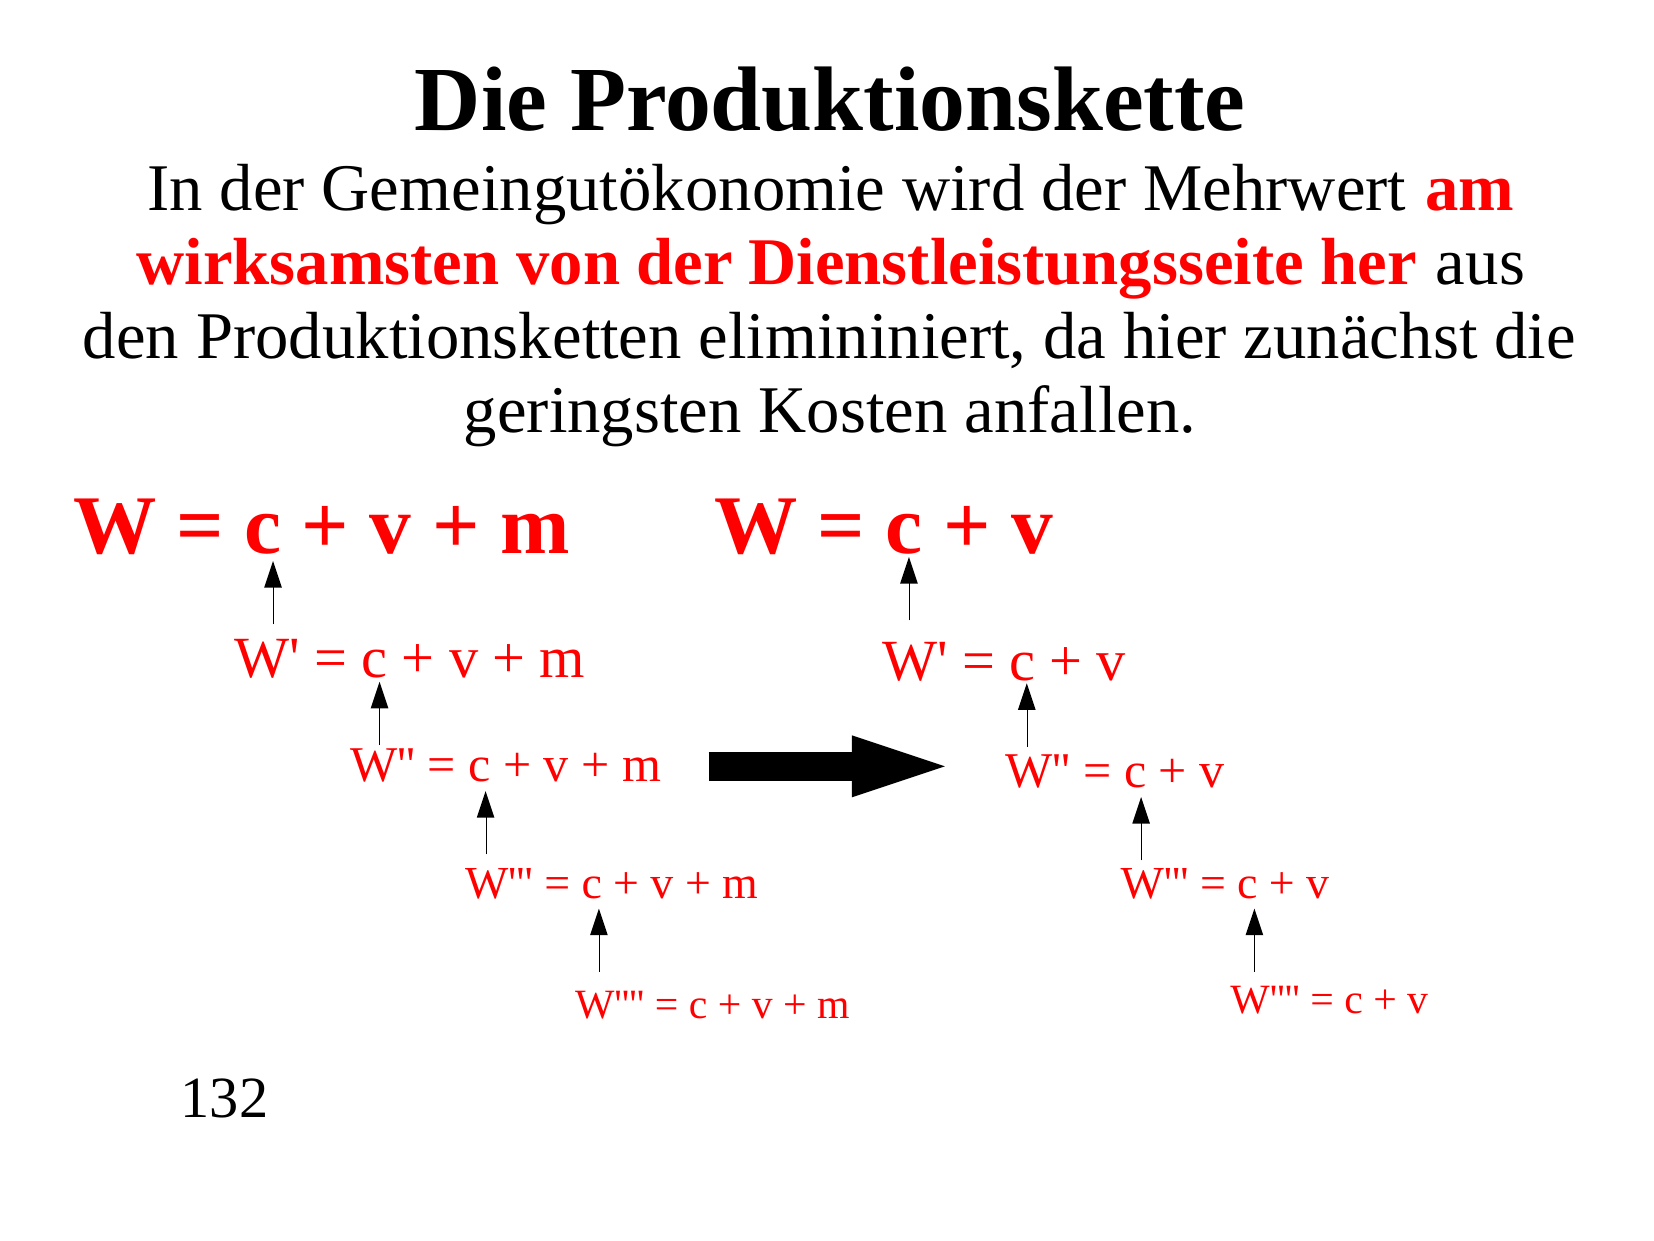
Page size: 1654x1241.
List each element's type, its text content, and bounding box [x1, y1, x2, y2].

text_box W' = c + v + m [219, 618, 623, 706]
text_box <Foliennummer> [5, 1057, 444, 1138]
text_box Die Produktionskette In der Gemeingutökonomie wird der Mehrwert am wirksamsten von der Dienstleistungsseite her aus den Produktionsketten elimininiert, da hier zunächst die geringsten Kosten anfallen. [67, 41, 1595, 455]
text_box W''' = c + v + m [450, 850, 791, 922]
text_box W'''' = c + v [1215, 968, 1466, 1035]
text_box W = c + v + m [58, 472, 650, 597]
text_box W = c + v [700, 472, 1114, 581]
text_box W''' = c + v [1105, 850, 1371, 922]
text_box W'''' = c + v + m [560, 974, 881, 1041]
text_box W'' = c + v + m [335, 729, 695, 802]
text_box W' = c + v [867, 620, 1188, 708]
text_box W'' = c + v [990, 735, 1276, 807]
